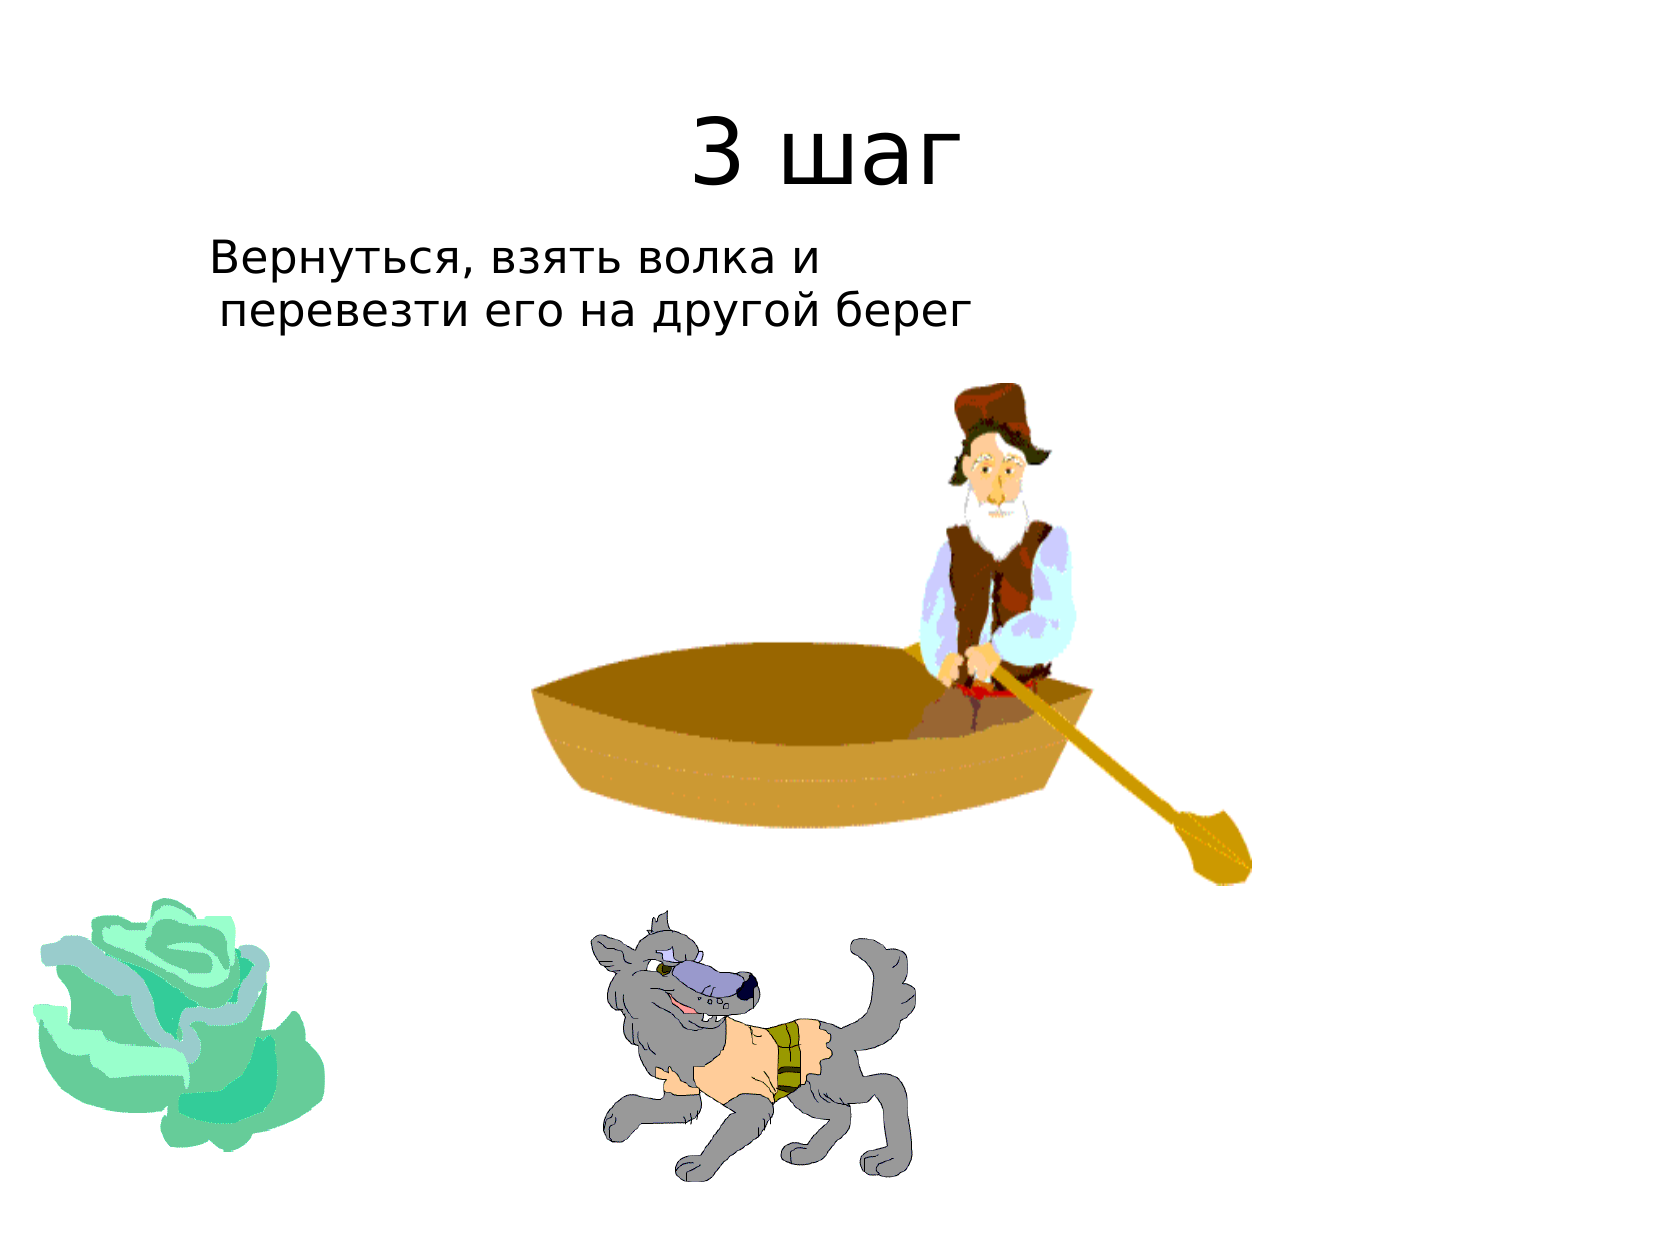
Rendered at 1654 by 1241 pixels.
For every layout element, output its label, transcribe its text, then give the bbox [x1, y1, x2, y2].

list Вернуться, взять волка и перевезти его на другой берег [147, 250, 1063, 384]
title 3 шаг [82, 56, 1571, 250]
picture [531, 383, 1252, 886]
picture [590, 908, 916, 1182]
picture [33, 897, 325, 1152]
